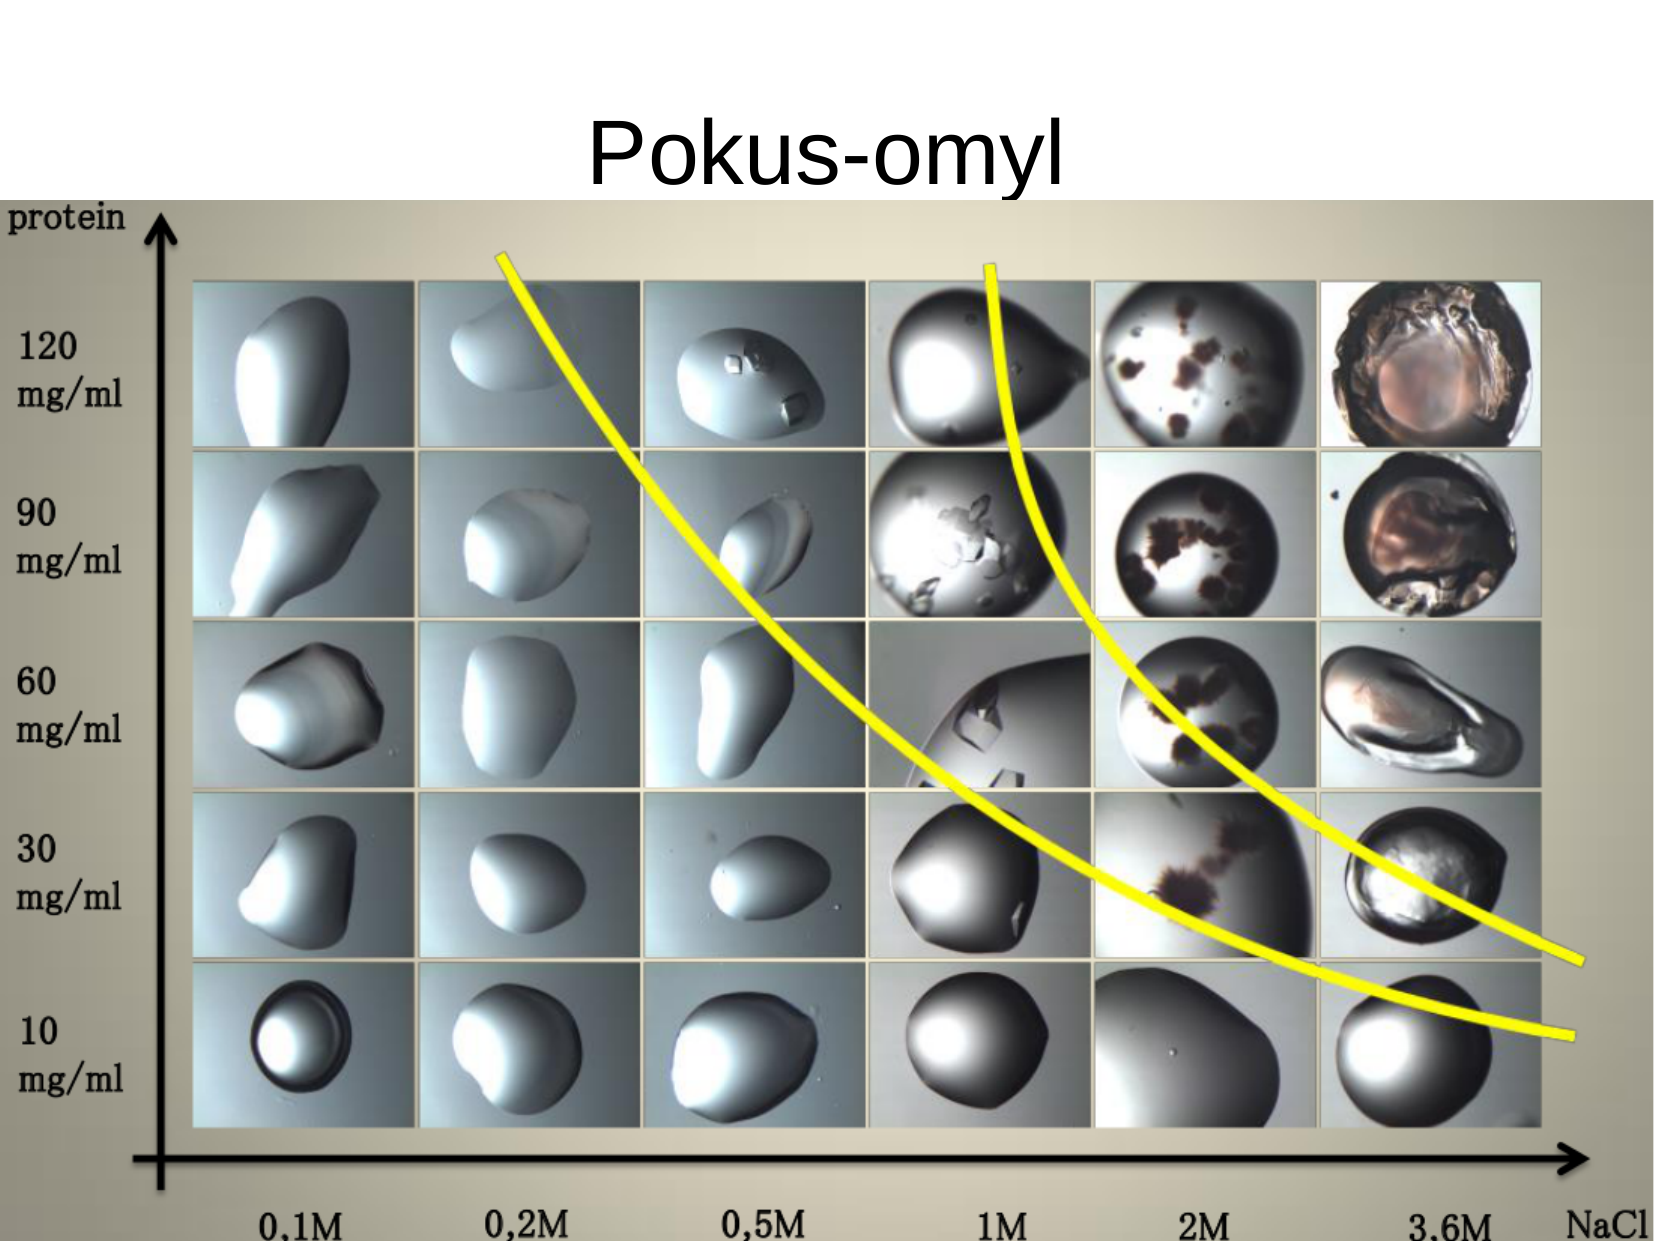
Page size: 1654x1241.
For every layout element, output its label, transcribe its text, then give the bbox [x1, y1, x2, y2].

title Pokus-omyl [82, 49, 1571, 200]
picture [0, 200, 1654, 1241]
